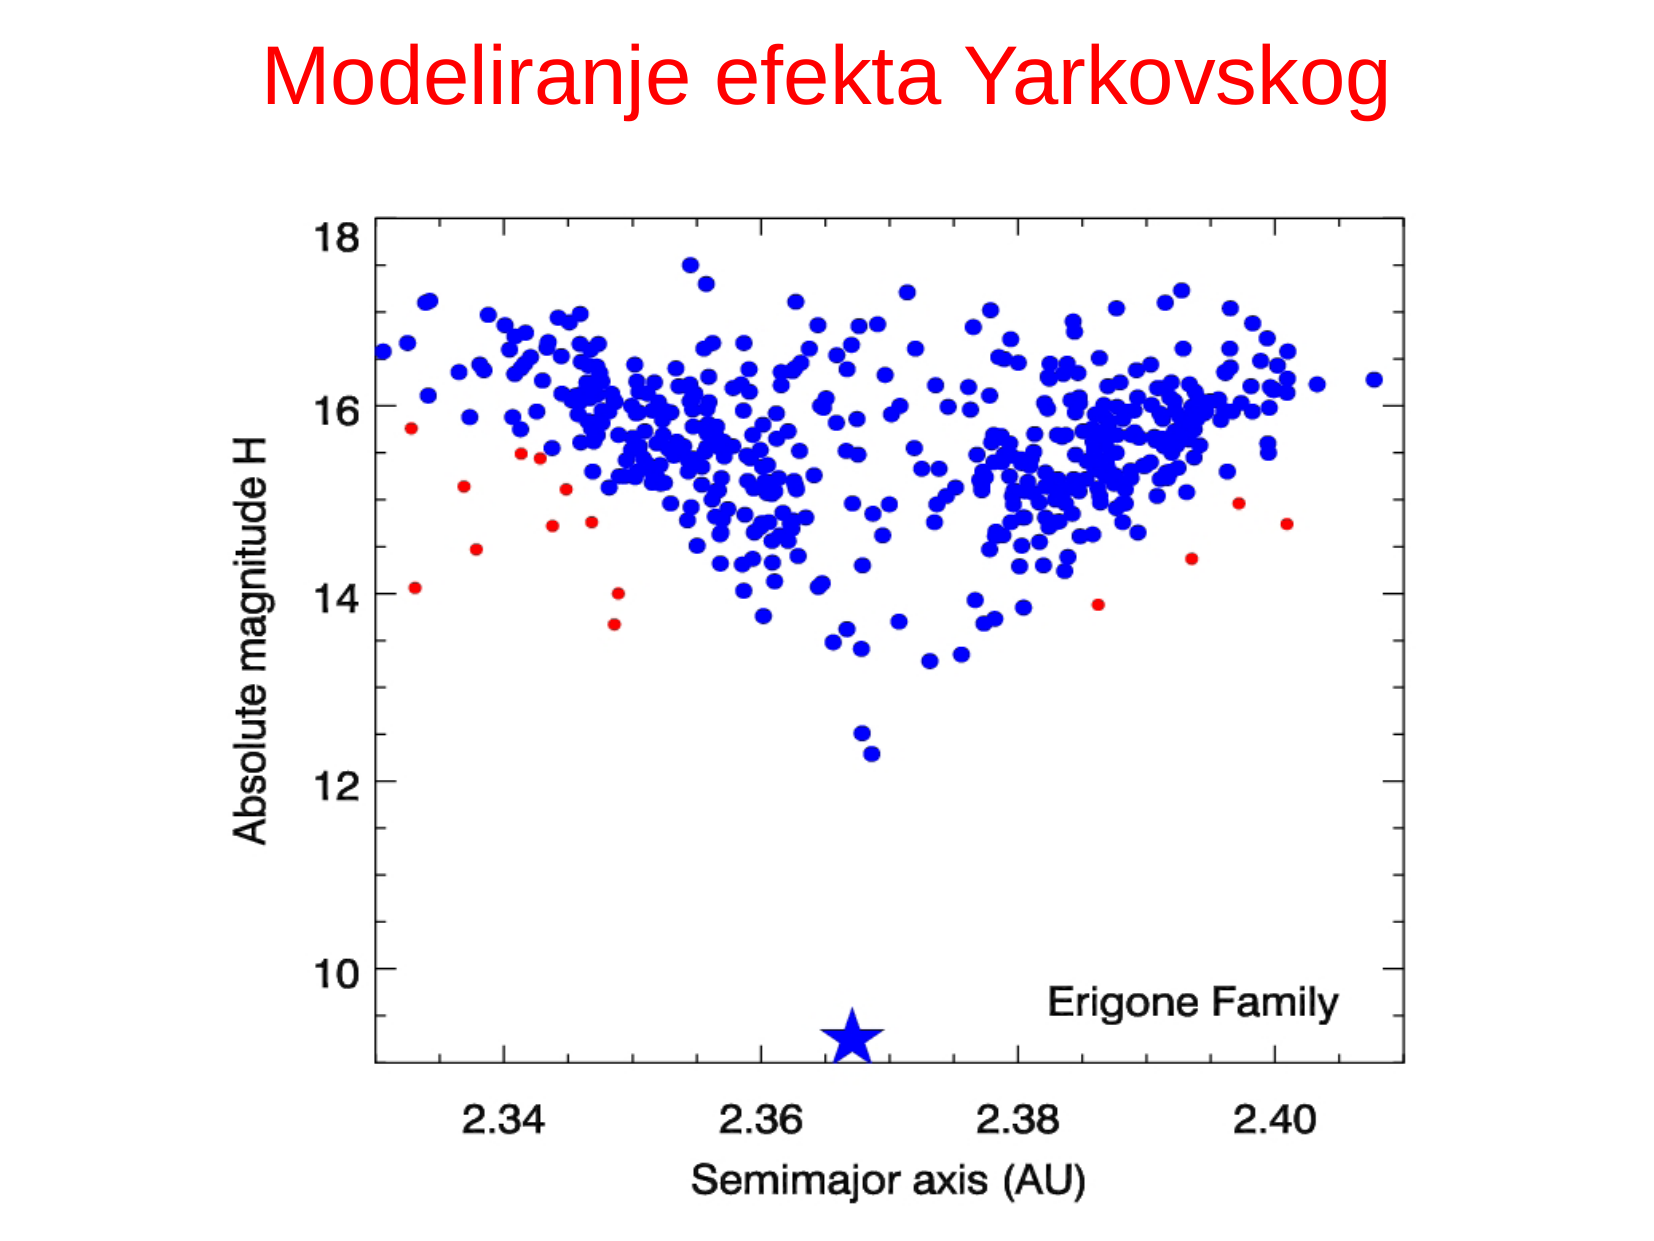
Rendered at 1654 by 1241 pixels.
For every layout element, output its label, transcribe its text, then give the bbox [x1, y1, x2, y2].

picture [62, 125, 1498, 1241]
title Modeliranje efekta Yarkovskog [124, 19, 1531, 136]
